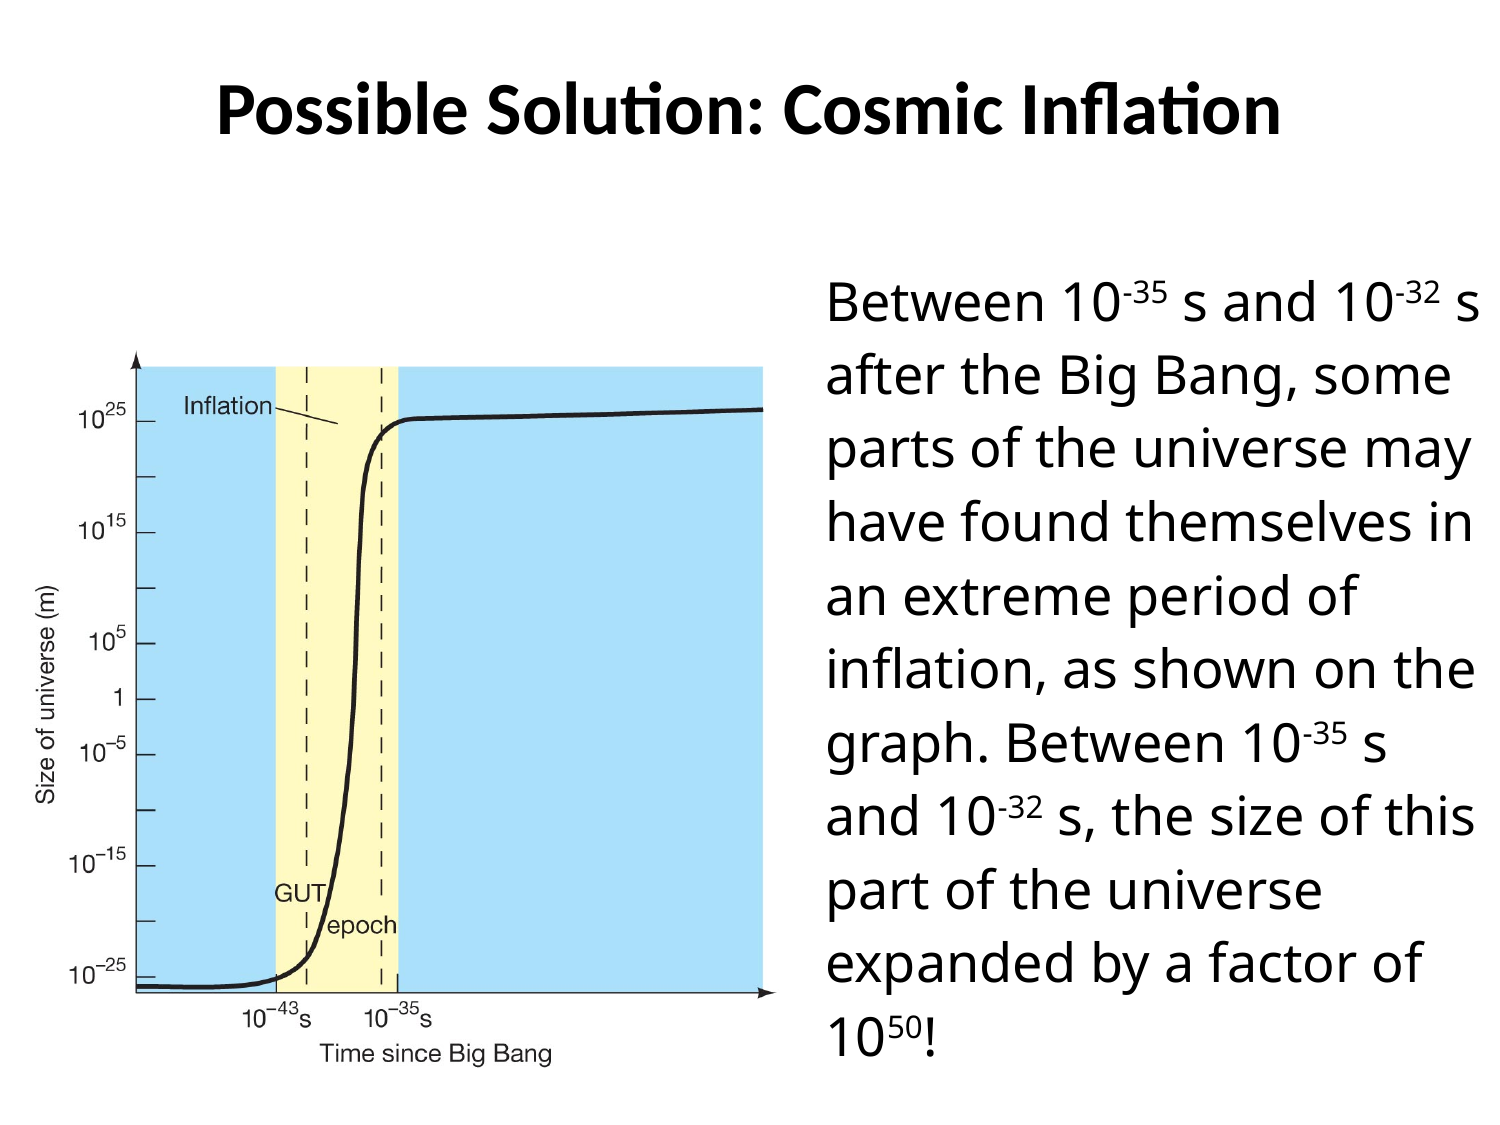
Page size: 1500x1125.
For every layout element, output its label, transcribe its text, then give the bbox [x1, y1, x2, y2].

title Possible Solution: Cosmic Inflation [30, 22, 1471, 211]
list Between 10-35 s and 10-32 s after the Big Bang, some parts of the universe may have found themselves in an extreme period of inflation, as shown on the graph. Between 10-35 s and 10-32 s, the size of this part of the universe expanded by a factor of 1050! [825, 263, 1486, 1096]
picture [30, 345, 782, 1068]
